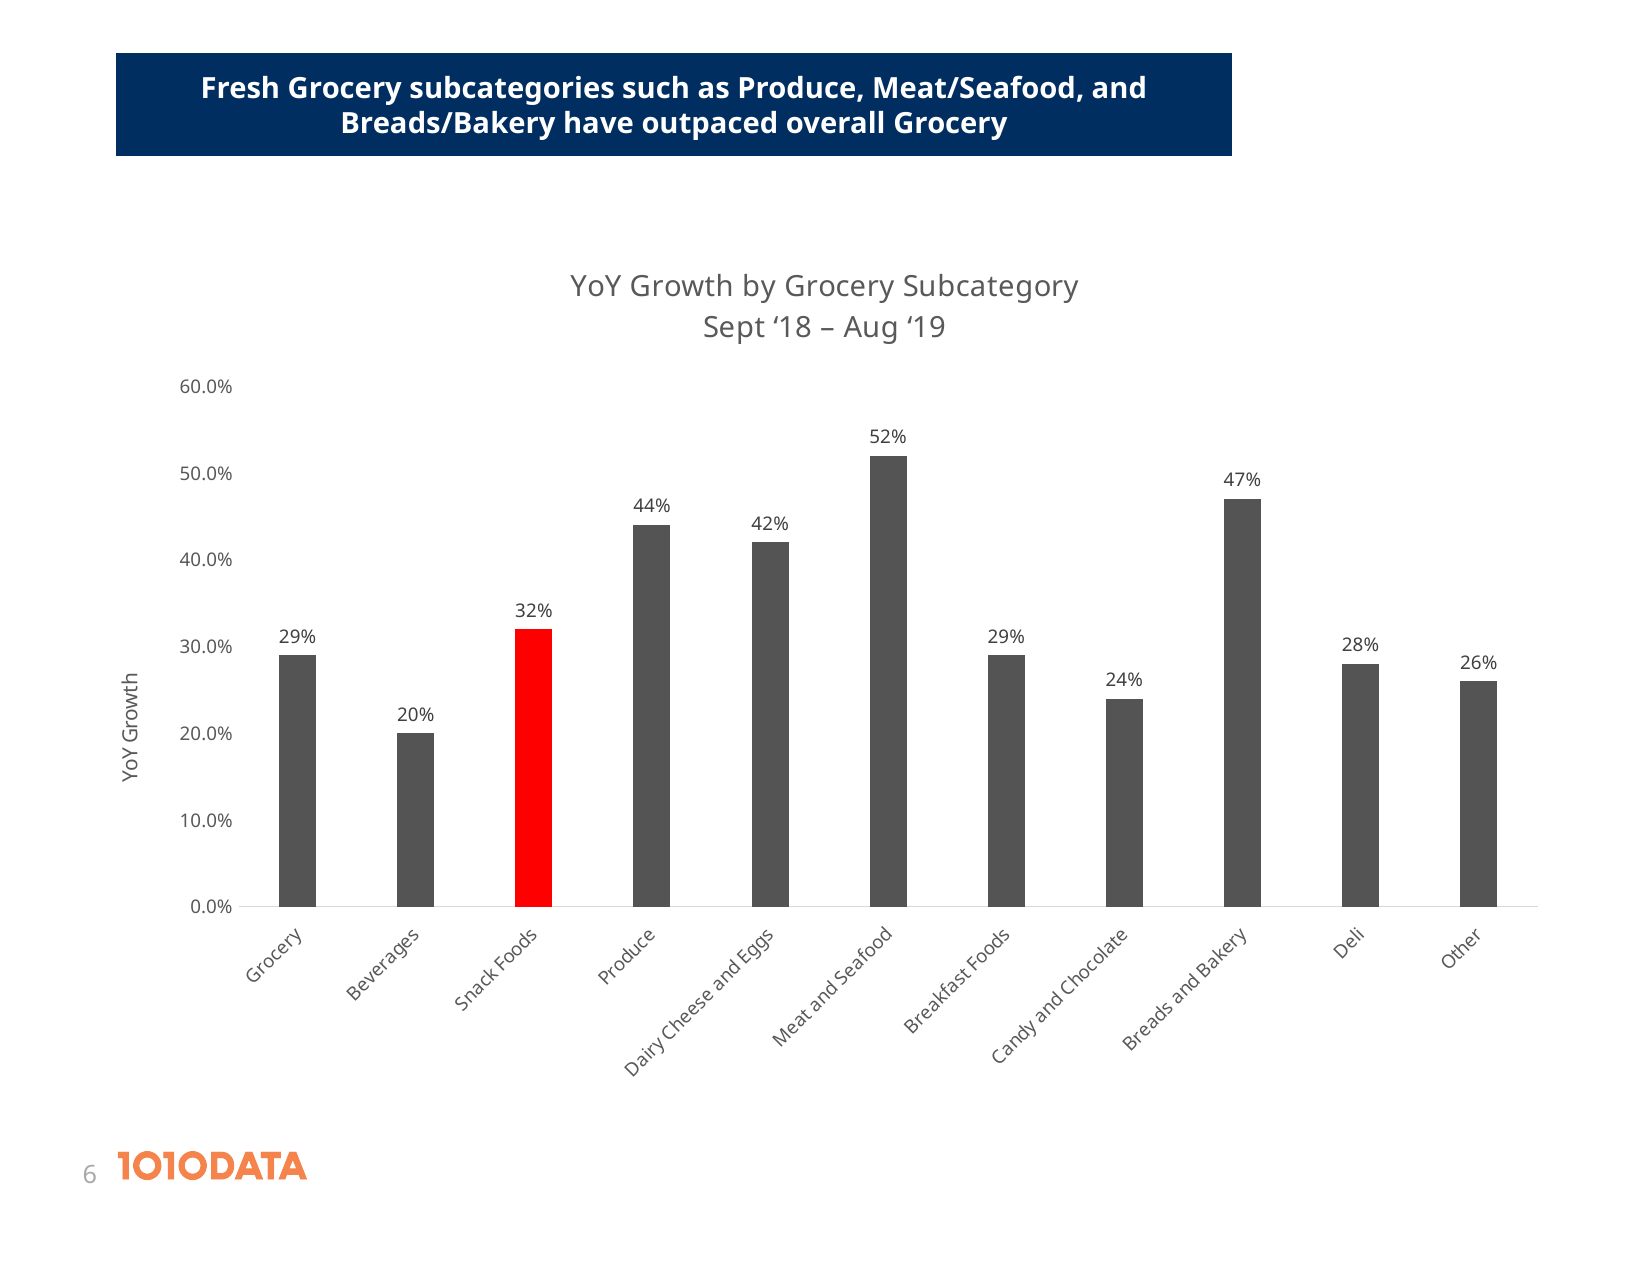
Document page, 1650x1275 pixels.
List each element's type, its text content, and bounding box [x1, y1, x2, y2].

picture [116, 1147, 309, 1184]
chart [82, 231, 1568, 1101]
slide_number 6 [82, 1152, 151, 1200]
text_box Fresh Grocery subcategories such as Produce, Meat/Seafood, and Breads/Bakery have outpaced overall Grocery [116, 53, 1232, 156]
